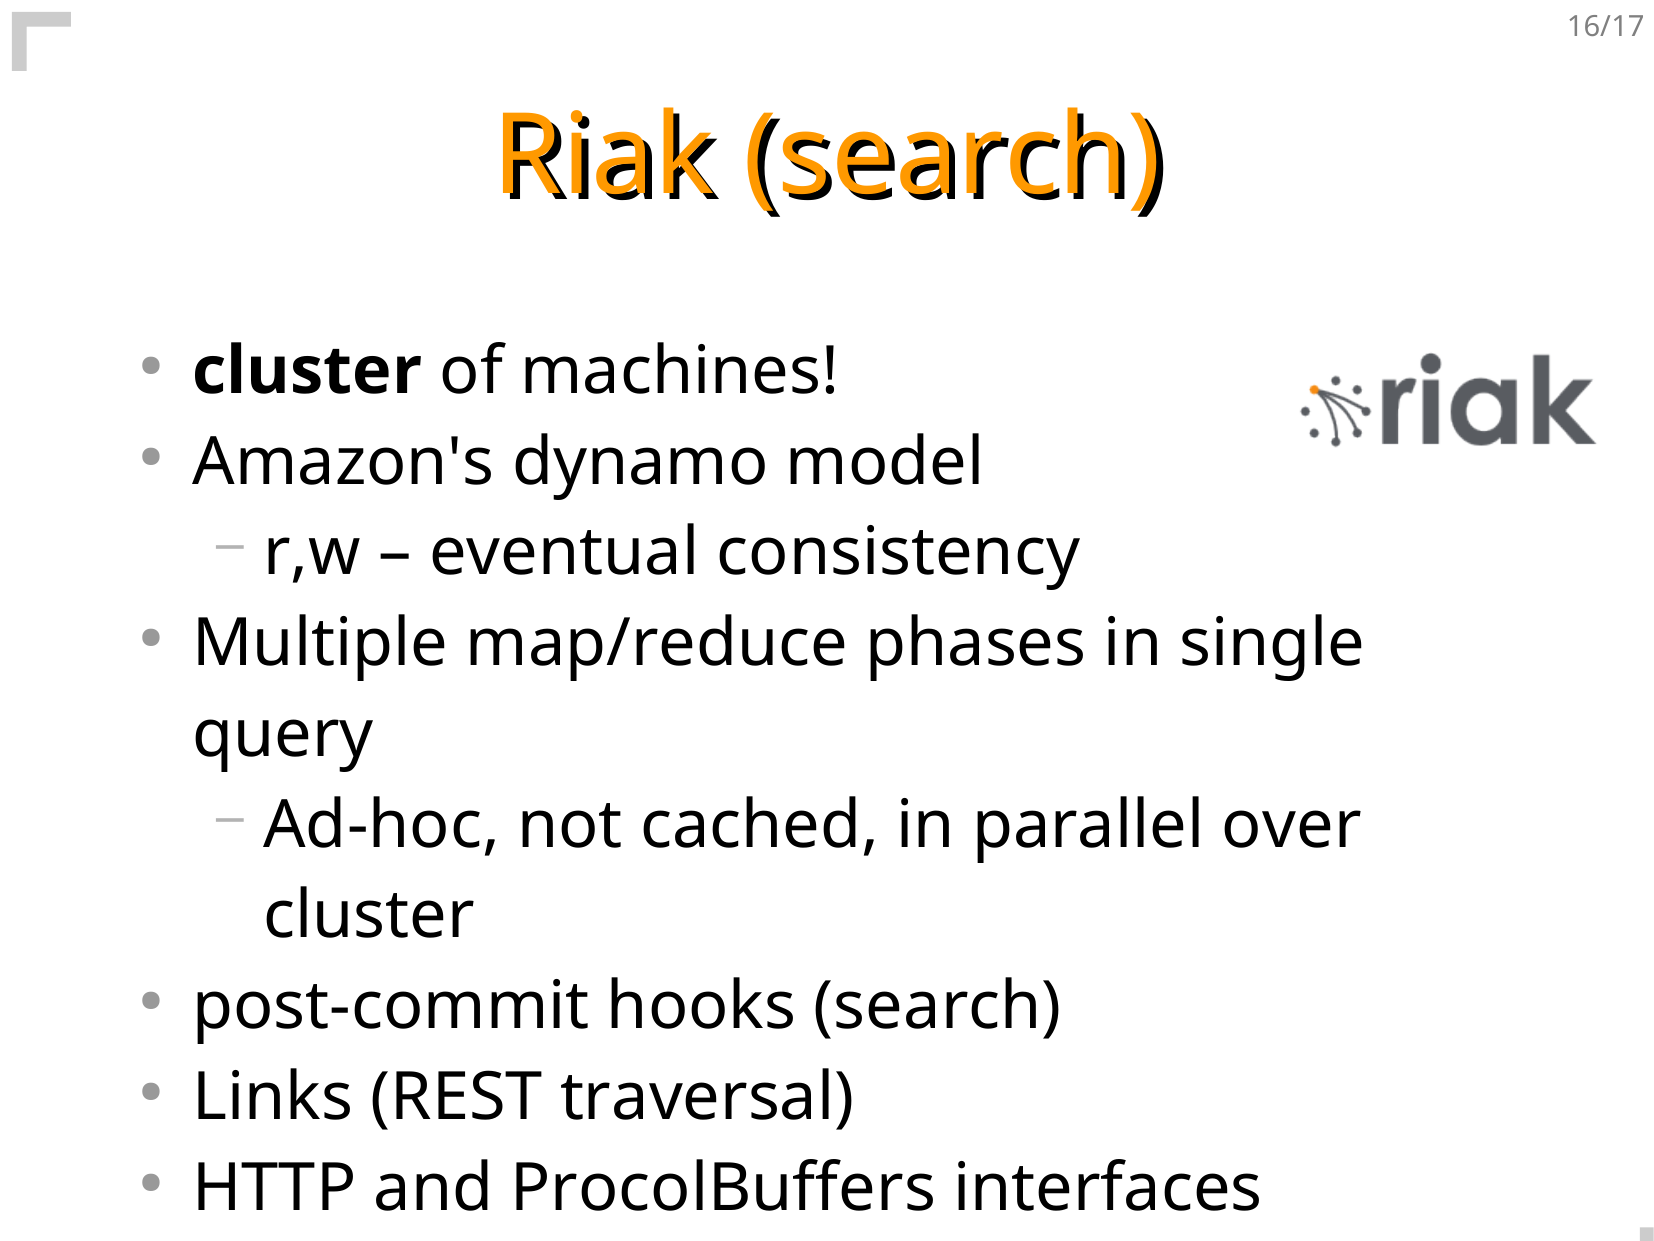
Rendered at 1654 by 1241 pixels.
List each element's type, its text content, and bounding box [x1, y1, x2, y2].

title Riak (search) [121, 46, 1534, 254]
picture [1285, 337, 1613, 463]
list cluster of machines! Amazon's dynamo model r,w – eventual consistency Multiple map/reduce phases in single query Ad-hoc, not cached, in parallel over cluster post-commit hooks (search) Links (REST traversal) HTTP and ProcolBuffers interfaces http://www.basho.com/riaksearch.html [121, 322, 1561, 1132]
